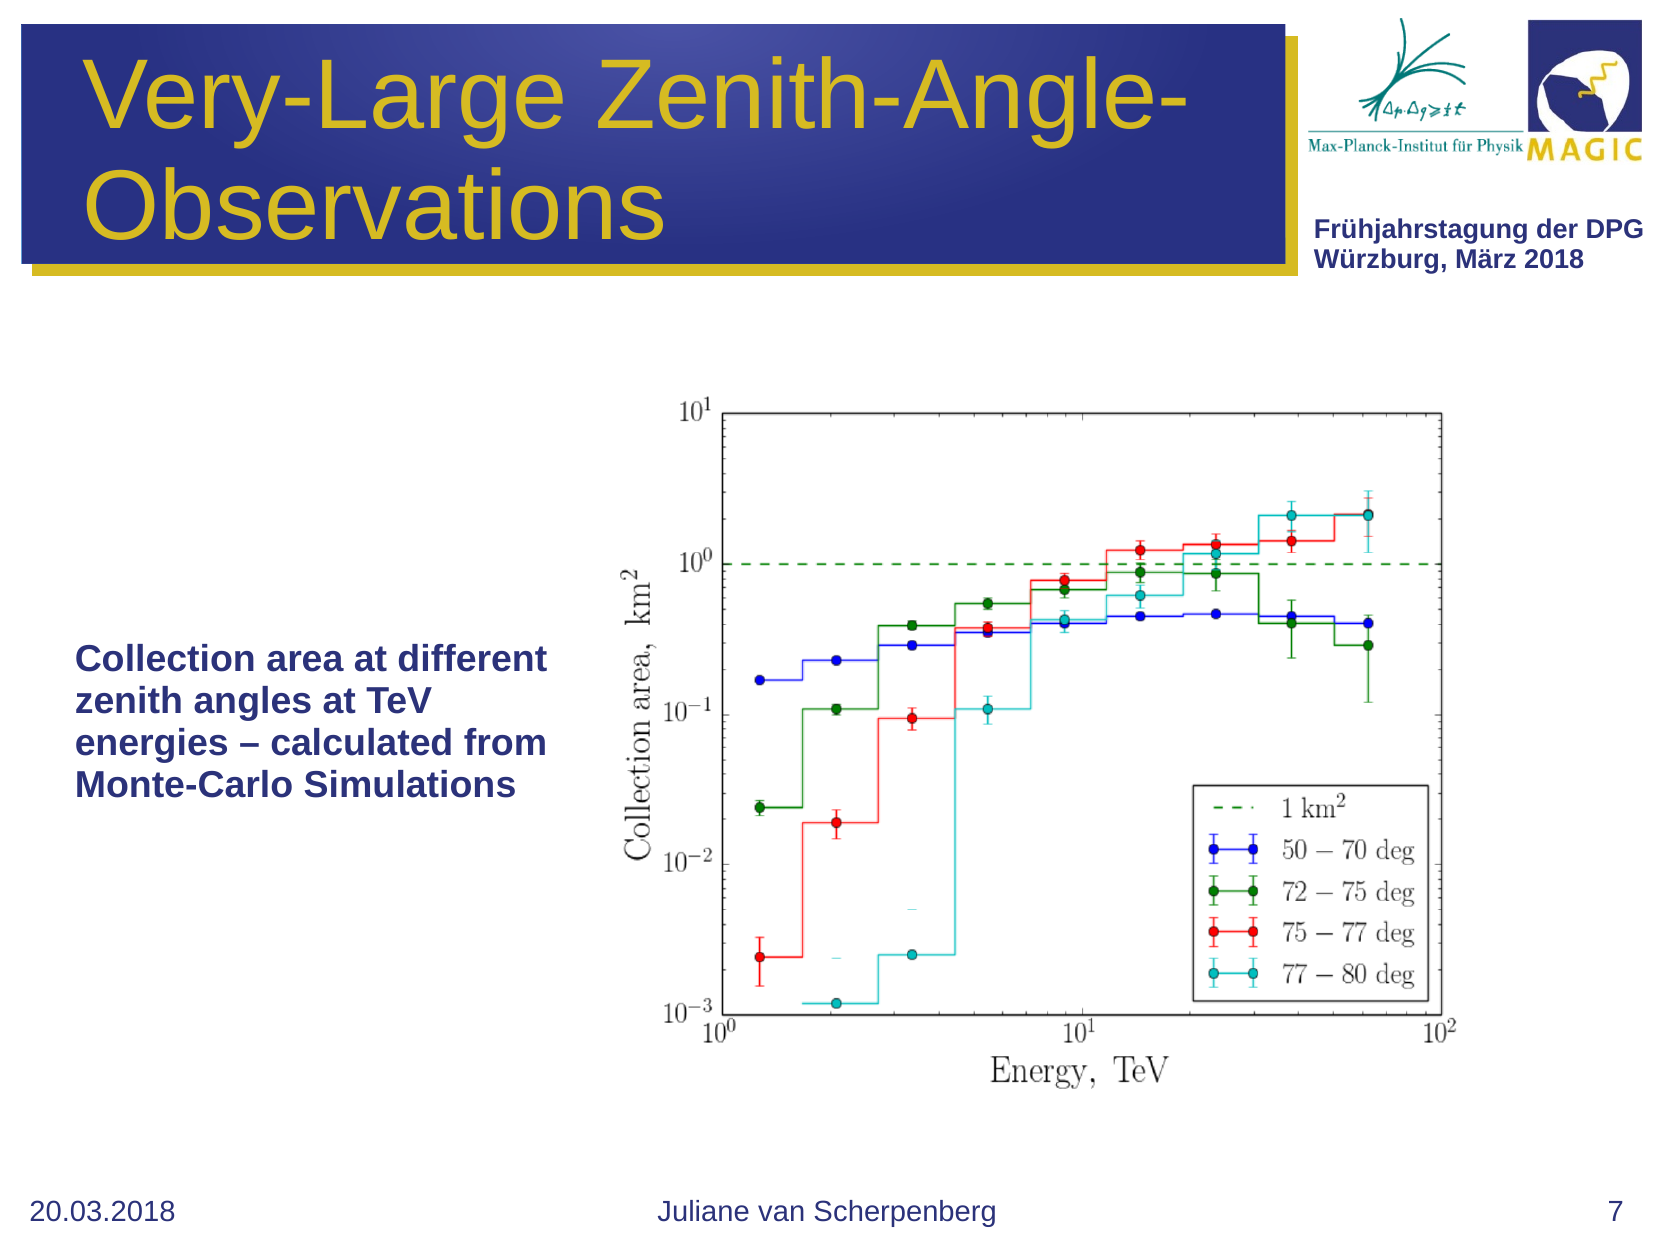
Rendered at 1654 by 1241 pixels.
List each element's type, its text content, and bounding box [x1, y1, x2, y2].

picture [1527, 19, 1642, 165]
text_box Collection area at different zenith angles at TeV energies – calculated from Monte-Carlo Simulations [60, 630, 586, 813]
title Very-Large Zenith-Angle-Observations [82, 38, 1235, 261]
picture [1308, 18, 1524, 156]
picture [616, 374, 1471, 1096]
